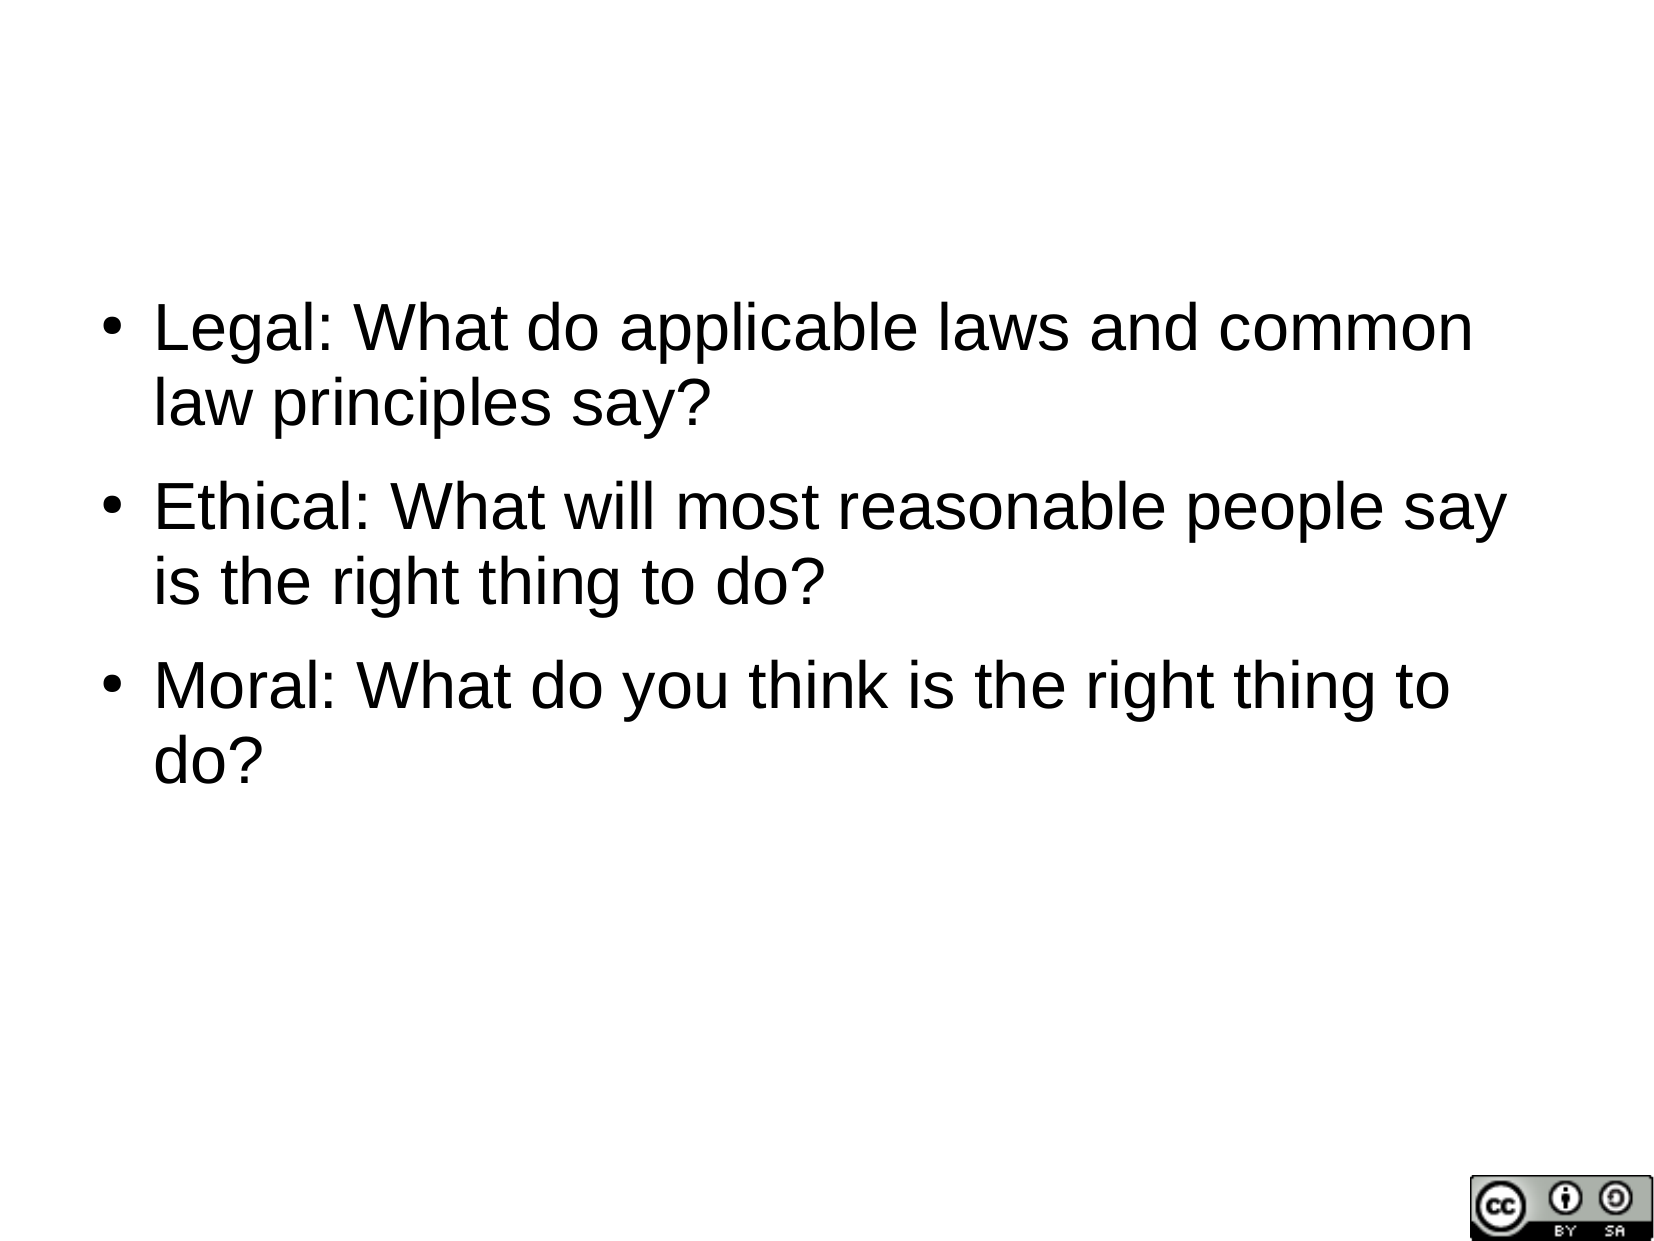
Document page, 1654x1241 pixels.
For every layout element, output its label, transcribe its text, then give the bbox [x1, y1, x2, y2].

list Legal: What do applicable laws and common law principles say? Ethical: What will most reasonable people say is the right thing to do? Moral: What do you think is the right thing to do? [82, 290, 1571, 1010]
picture [1470, 1175, 1654, 1241]
